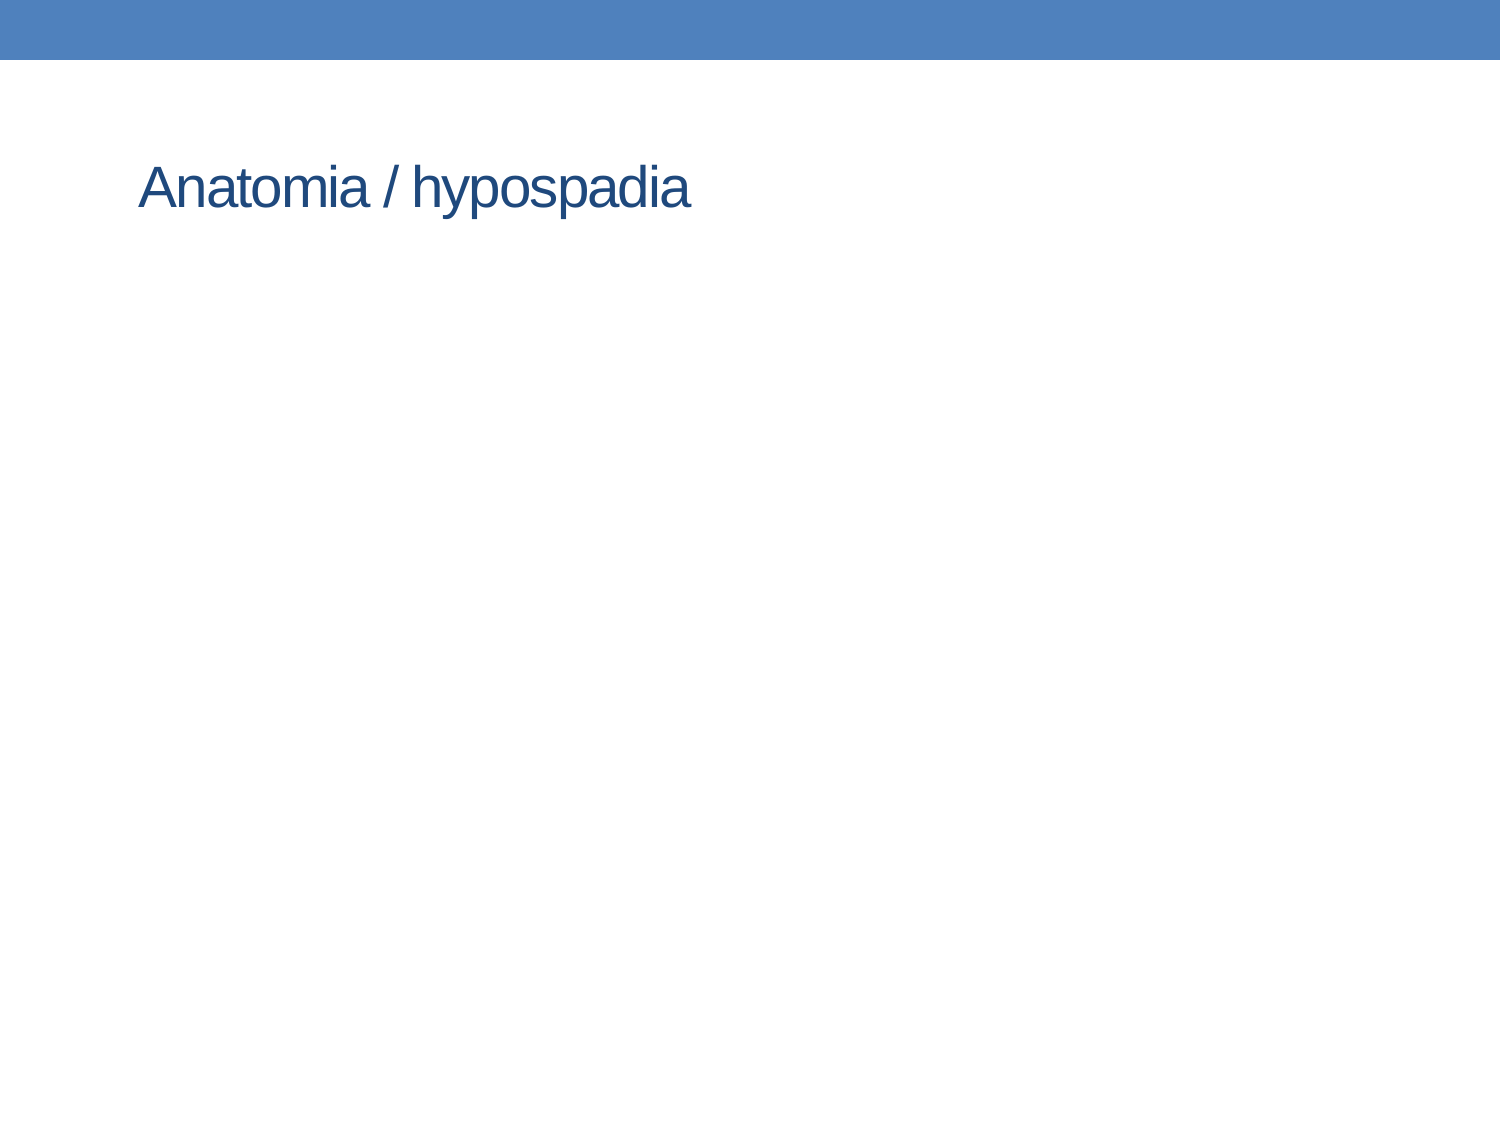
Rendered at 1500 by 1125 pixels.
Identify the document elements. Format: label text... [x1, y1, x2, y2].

title Anatomia / hypospadia [123, 90, 1474, 278]
